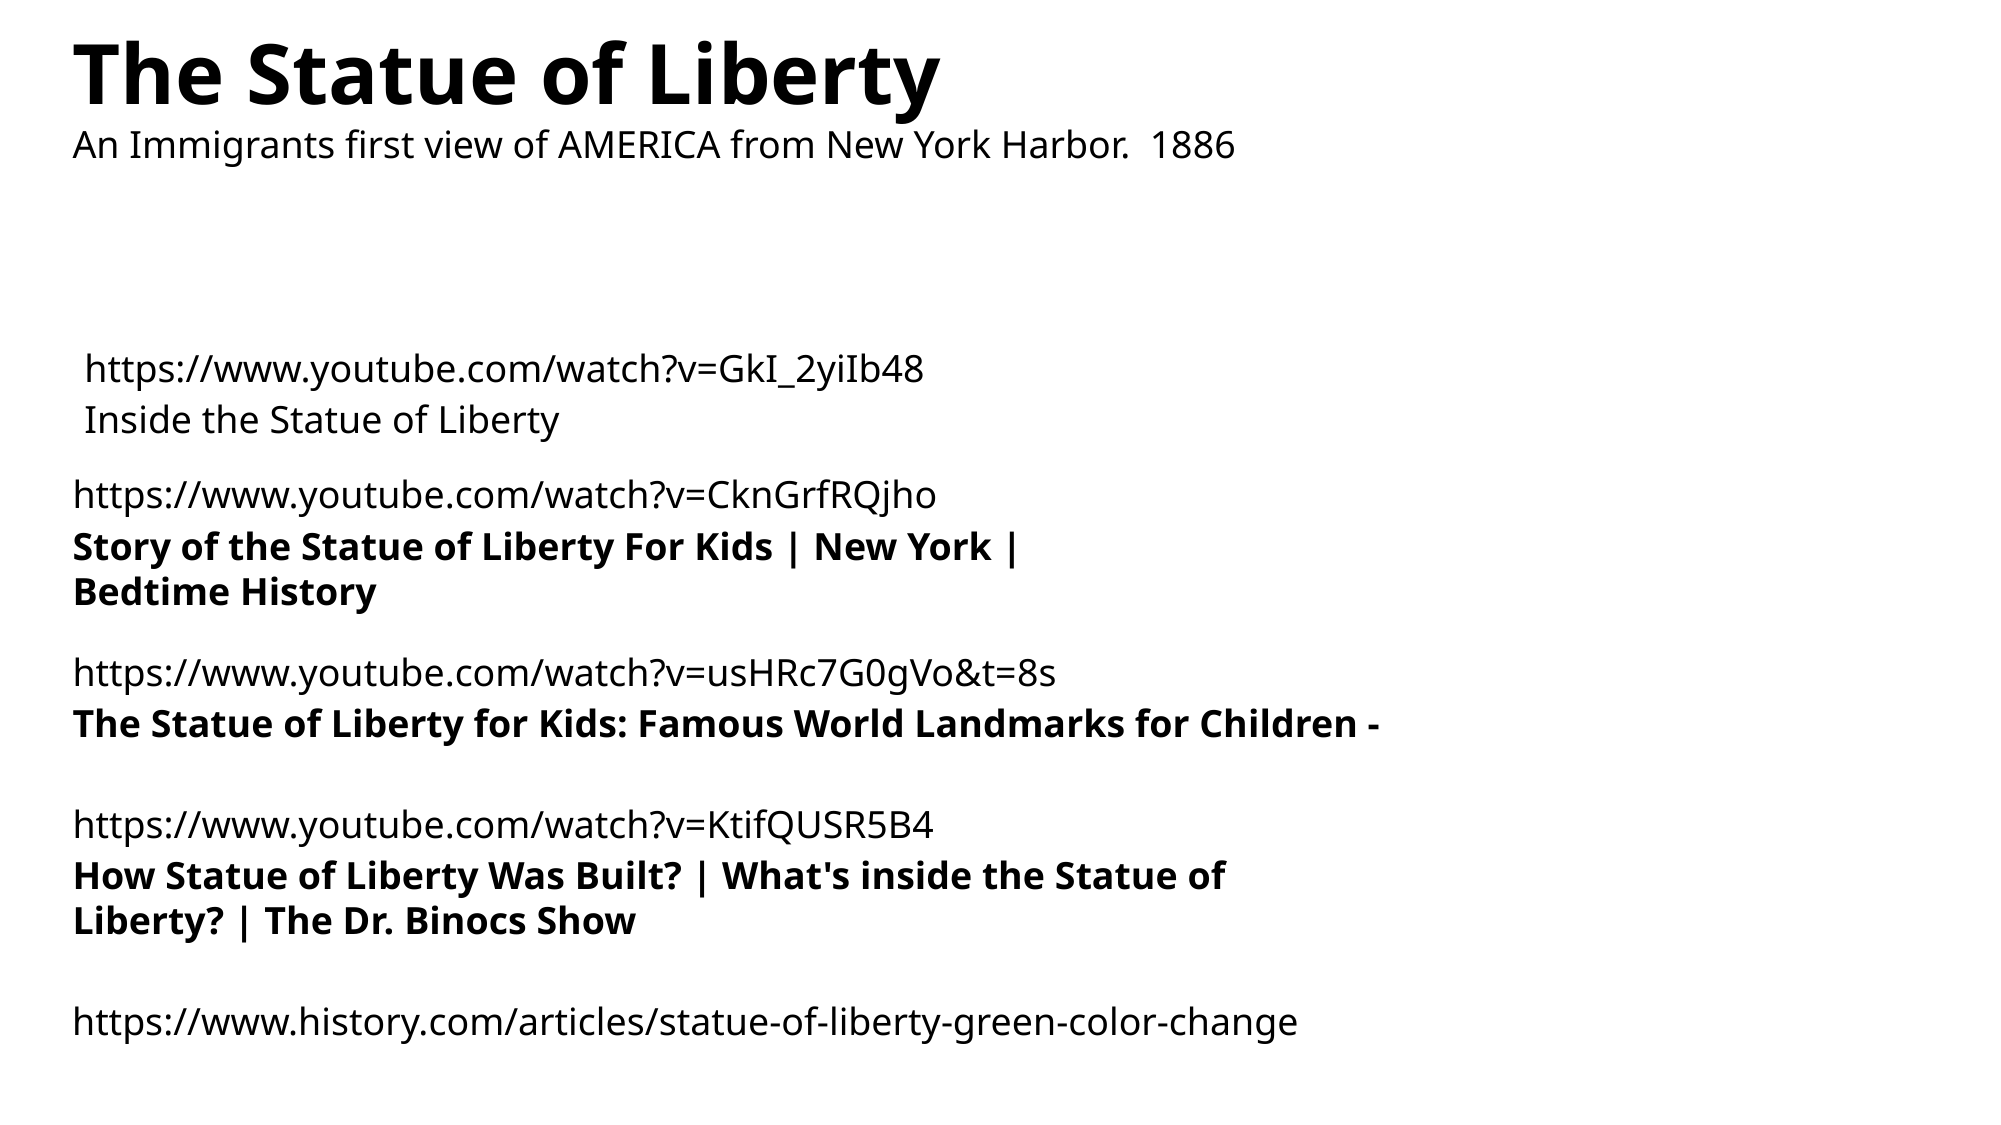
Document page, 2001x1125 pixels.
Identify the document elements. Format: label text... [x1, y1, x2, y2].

text_box https://www.youtube.com/watch?v=CknGrfRQjho Story of the Statue of Liberty For Kids | New York | Bedtime History [57, 464, 1058, 661]
text_box https://www.history.com/articles/statue-of-liberty-green-color-change [57, 990, 1383, 1051]
text_box https://www.youtube.com/watch?v=KtifQUSR5B4 How Statue of Liberty Was Built? | What's inside the Statue of Liberty? | The Dr. Binocs Show [57, 793, 1339, 990]
text_box The Statue of Liberty An Immigrants first view of AMERICA from New York Harbor. 1886 [57, 13, 1684, 176]
text_box https://www.youtube.com/watch?v=usHRc7G0gVo&t=8s The Statue of Liberty for Kids: Famous World Landmarks for Children - [57, 641, 1574, 794]
text_box https://www.youtube.com/watch?v=GkI_2yiIb48 Inside the Statue of Liberty [69, 337, 1070, 444]
